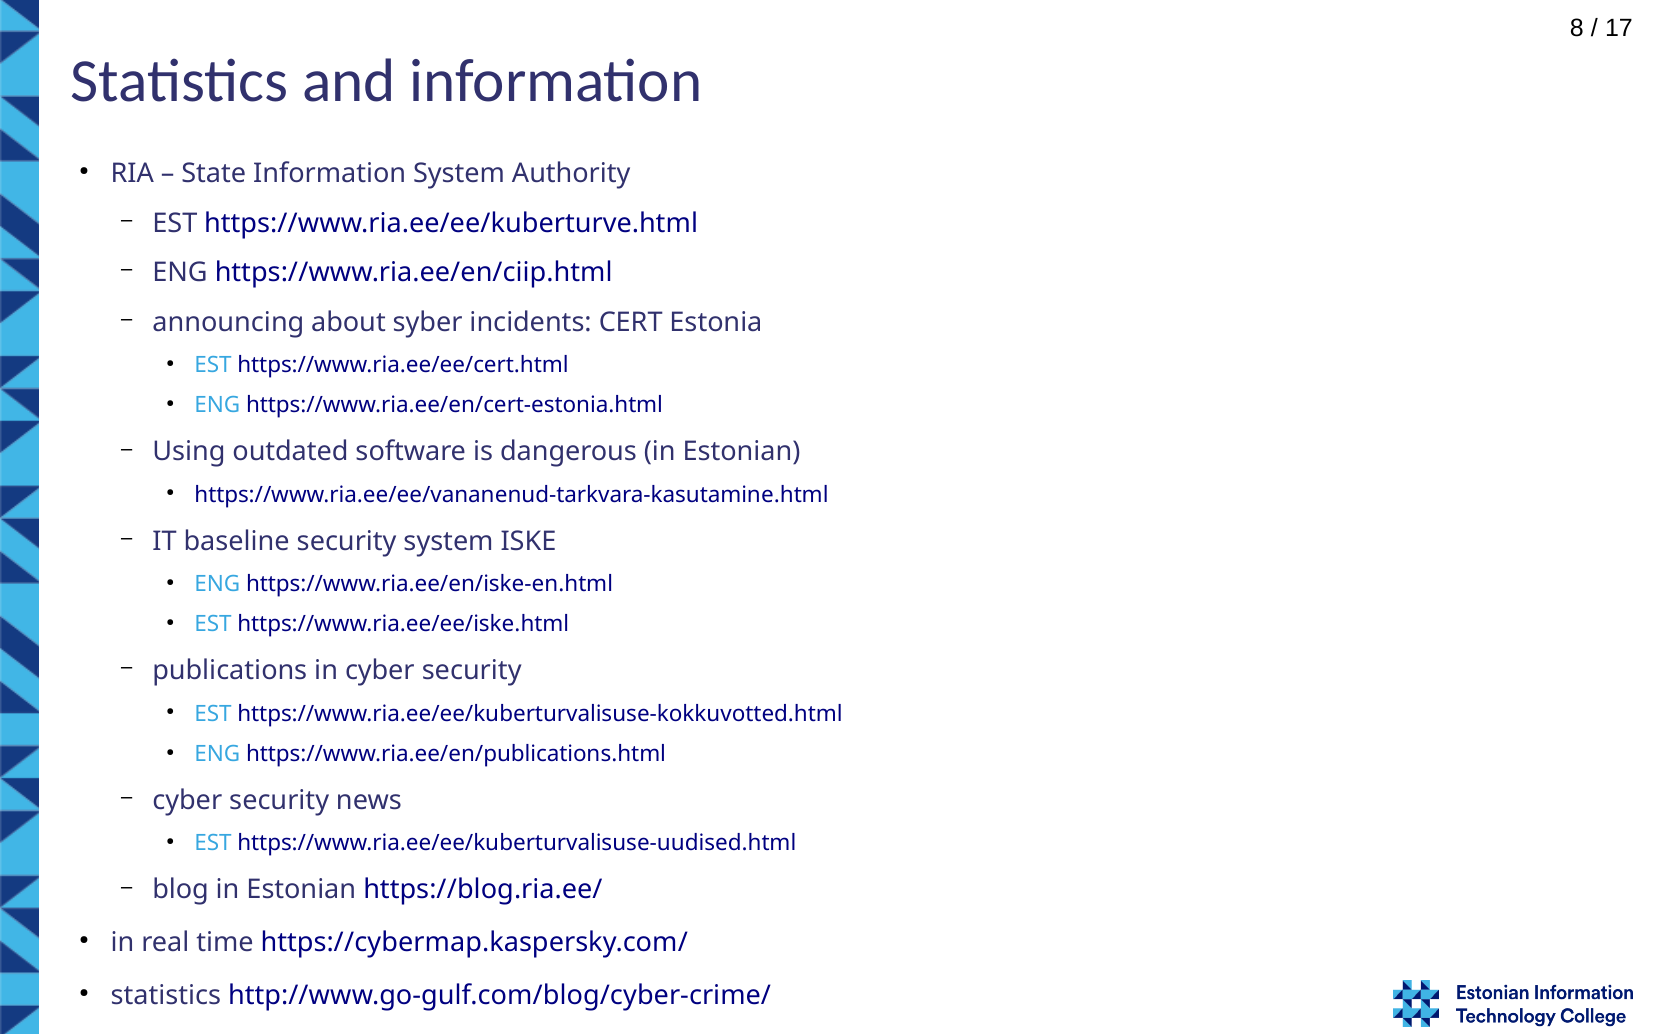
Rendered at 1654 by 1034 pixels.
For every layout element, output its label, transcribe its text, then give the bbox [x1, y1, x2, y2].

title Statistics and information [70, 41, 1630, 130]
picture [1393, 980, 1633, 1027]
list RIA – State Information System Authority EST https://www.ria.ee/ee/kuberturve.html ENG https://www.ria.ee/en/ciip.html announcing about syber incidents: CERT Estonia EST https://www.ria.ee/ee/cert.html ENG https://www.ria.ee/en/cert-estonia.html Using outdated software is dangerous (in Estonian) https://www.ria.ee/ee/vananenud-tarkvara-kasutamine.html IT baseline security system ISKE ENG https://www.ria.ee/en/iske-en.html EST https://www.ria.ee/ee/iske.html publications in cyber security EST https://www.ria.ee/ee/kuberturvalisuse-kokkuvotted.html ENG https://www.ria.ee/en/publications.html cyber security news EST https://www.ria.ee/ee/kuberturvalisuse-uudised.html blog in Estonian https://blog.ria.ee/ in real time https://cybermap.kaspersky.com/ statistics http://www.go-gulf.com/blog/cyber-crime/ [68, 153, 1630, 1016]
